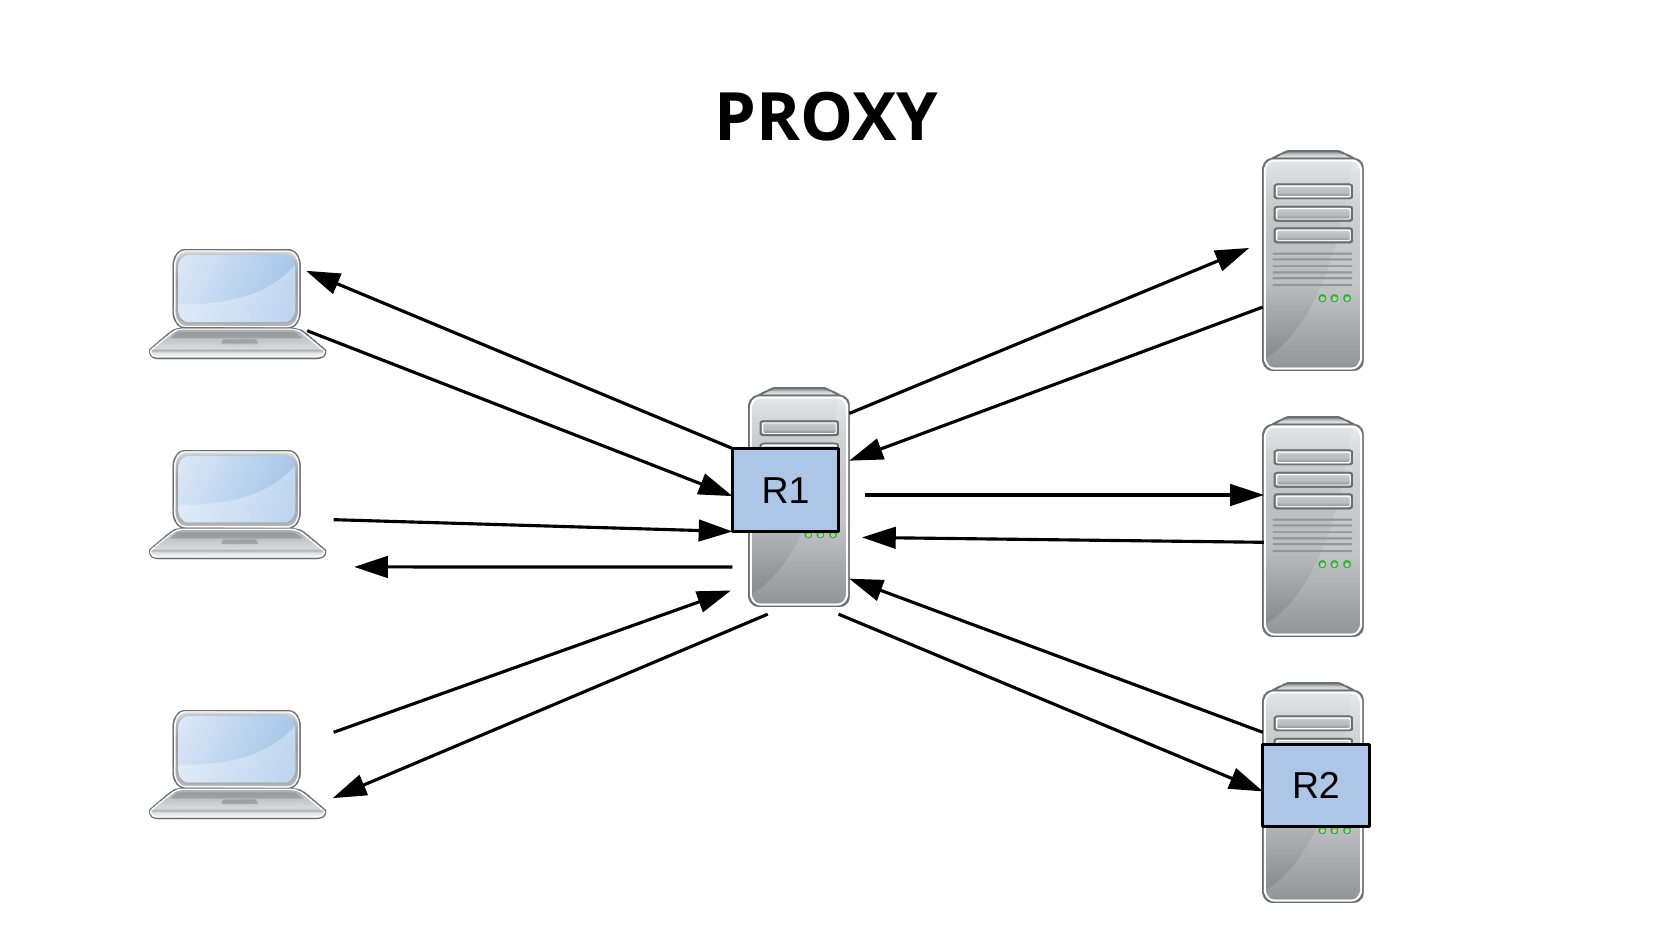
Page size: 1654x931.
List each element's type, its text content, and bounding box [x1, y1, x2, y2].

picture [141, 241, 334, 367]
picture [1262, 682, 1364, 744]
picture [1262, 150, 1364, 371]
picture [141, 442, 334, 567]
picture [1262, 416, 1364, 637]
title PROXY [82, 36, 1571, 193]
picture [1262, 827, 1364, 903]
picture [748, 387, 850, 607]
text_box R2 [1262, 744, 1370, 827]
text_box R1 [732, 448, 839, 532]
picture [141, 702, 334, 827]
